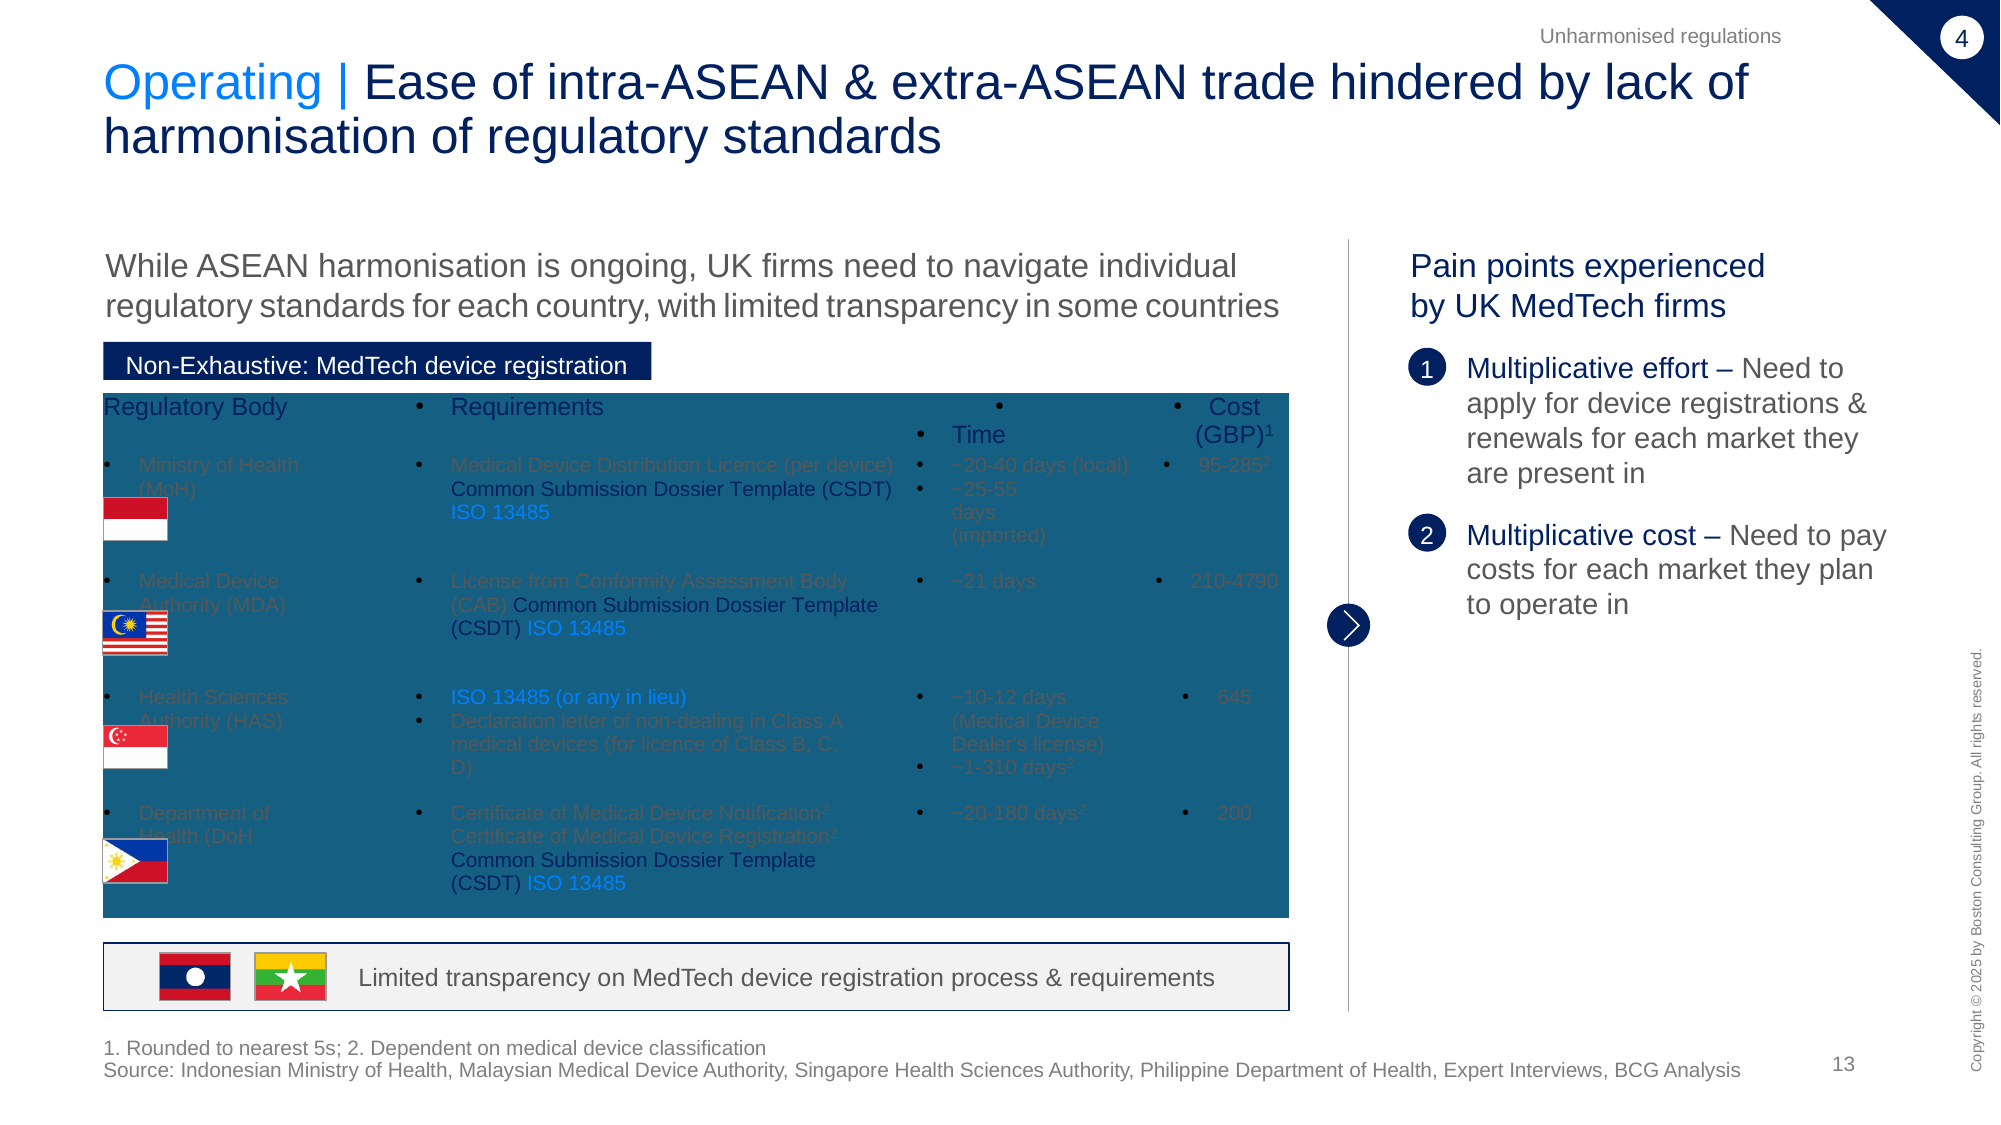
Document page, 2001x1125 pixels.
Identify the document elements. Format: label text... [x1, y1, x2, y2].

picture [255, 953, 326, 1000]
table_cell Certificate of Medical Device Notification2 Certificate of Medical Device Registration2 Common Submission Dossier Template (CSDT) ISO 13485 [415, 802, 916, 918]
table_header Regulatory Body [103, 393, 415, 454]
table_cell 95-2852 [1145, 454, 1289, 570]
text_box [1327, 604, 1370, 647]
table_cell ~20-40 days (local) ~25-55 days (imported) [916, 454, 1145, 570]
text_box 4 [1940, 15, 1984, 60]
text_box 1 [1408, 347, 1447, 386]
table_cell Ministry of Health (MoH) [103, 454, 415, 570]
text_box Unharmonised regulations [1540, 14, 1881, 56]
text_box [1869, 0, 2000, 126]
title Operating | Ease of intra-ASEAN & extra-ASEAN trade hindered by lack of harmonisation of regulatory standards [103, 55, 1897, 165]
text_box Multiplicative cost – Need to pay costs for each market they plan to operate in [1464, 513, 1897, 622]
table_header Time [916, 393, 1145, 454]
text_box Pain points experienced by UK MedTech firms [1408, 239, 1897, 324]
table_header Requirements [415, 393, 916, 454]
text_box Limited transparency on MedTech device registration process & requirements [103, 942, 1289, 1011]
table_cell ~10-12 days (Medical Device Dealer's license) ~1-310 days2 [916, 686, 1145, 802]
table_cell Medical Device Distribution Licence (per device) Common Submission Dossier Template (CSDT) ISO 13485 [415, 454, 916, 570]
table_cell 645 [1145, 686, 1289, 802]
text_box 1. Rounded to nearest 5s; 2. Dependent on medical device classification Source: Indonesian Ministry of Health, Malaysian Medical Device Authority, Singapore Health Sciences Authority, Philippine Department of Health, Expert Interviews, BCG Analysis [103, 1037, 1870, 1082]
table_cell Health Sciences Authority (HAS) [103, 686, 415, 802]
table_cell Medical Device Authority (MDA) [103, 570, 415, 686]
text_box Multiplicative effort – Need to apply for device registrations & renewals for each market they are present in [1464, 347, 1897, 492]
table_cell ~21 days [916, 570, 1145, 686]
picture [103, 725, 167, 769]
table_cell 210-4790 [1145, 570, 1289, 686]
picture [103, 840, 167, 883]
picture [160, 953, 230, 1000]
table_cell Department of Health (DoH [103, 802, 415, 918]
picture [103, 497, 167, 541]
table_cell ISO 13485 (or any in lieu) Declaration letter of non-dealing in Class A medical devices (for licence of Class B, C, D) [415, 686, 916, 802]
table_header Cost (GBP)1 [1145, 393, 1289, 454]
table_cell ~20-180 days2 [916, 802, 1145, 918]
table_cell 200 [1145, 802, 1289, 918]
text_box Non-Exhaustive: MedTech device registration [103, 341, 652, 380]
text_box 2 [1408, 513, 1447, 552]
picture [103, 611, 167, 655]
text_box While ASEAN harmonisation is ongoing, UK firms need to navigate individual regulatory standards for each country, with limited transparency in some countries [103, 241, 1289, 324]
table_cell License from Conformity Assessment Body (CAB) Common Submission Dossier Template (CSDT) ISO 13485 [415, 570, 916, 686]
